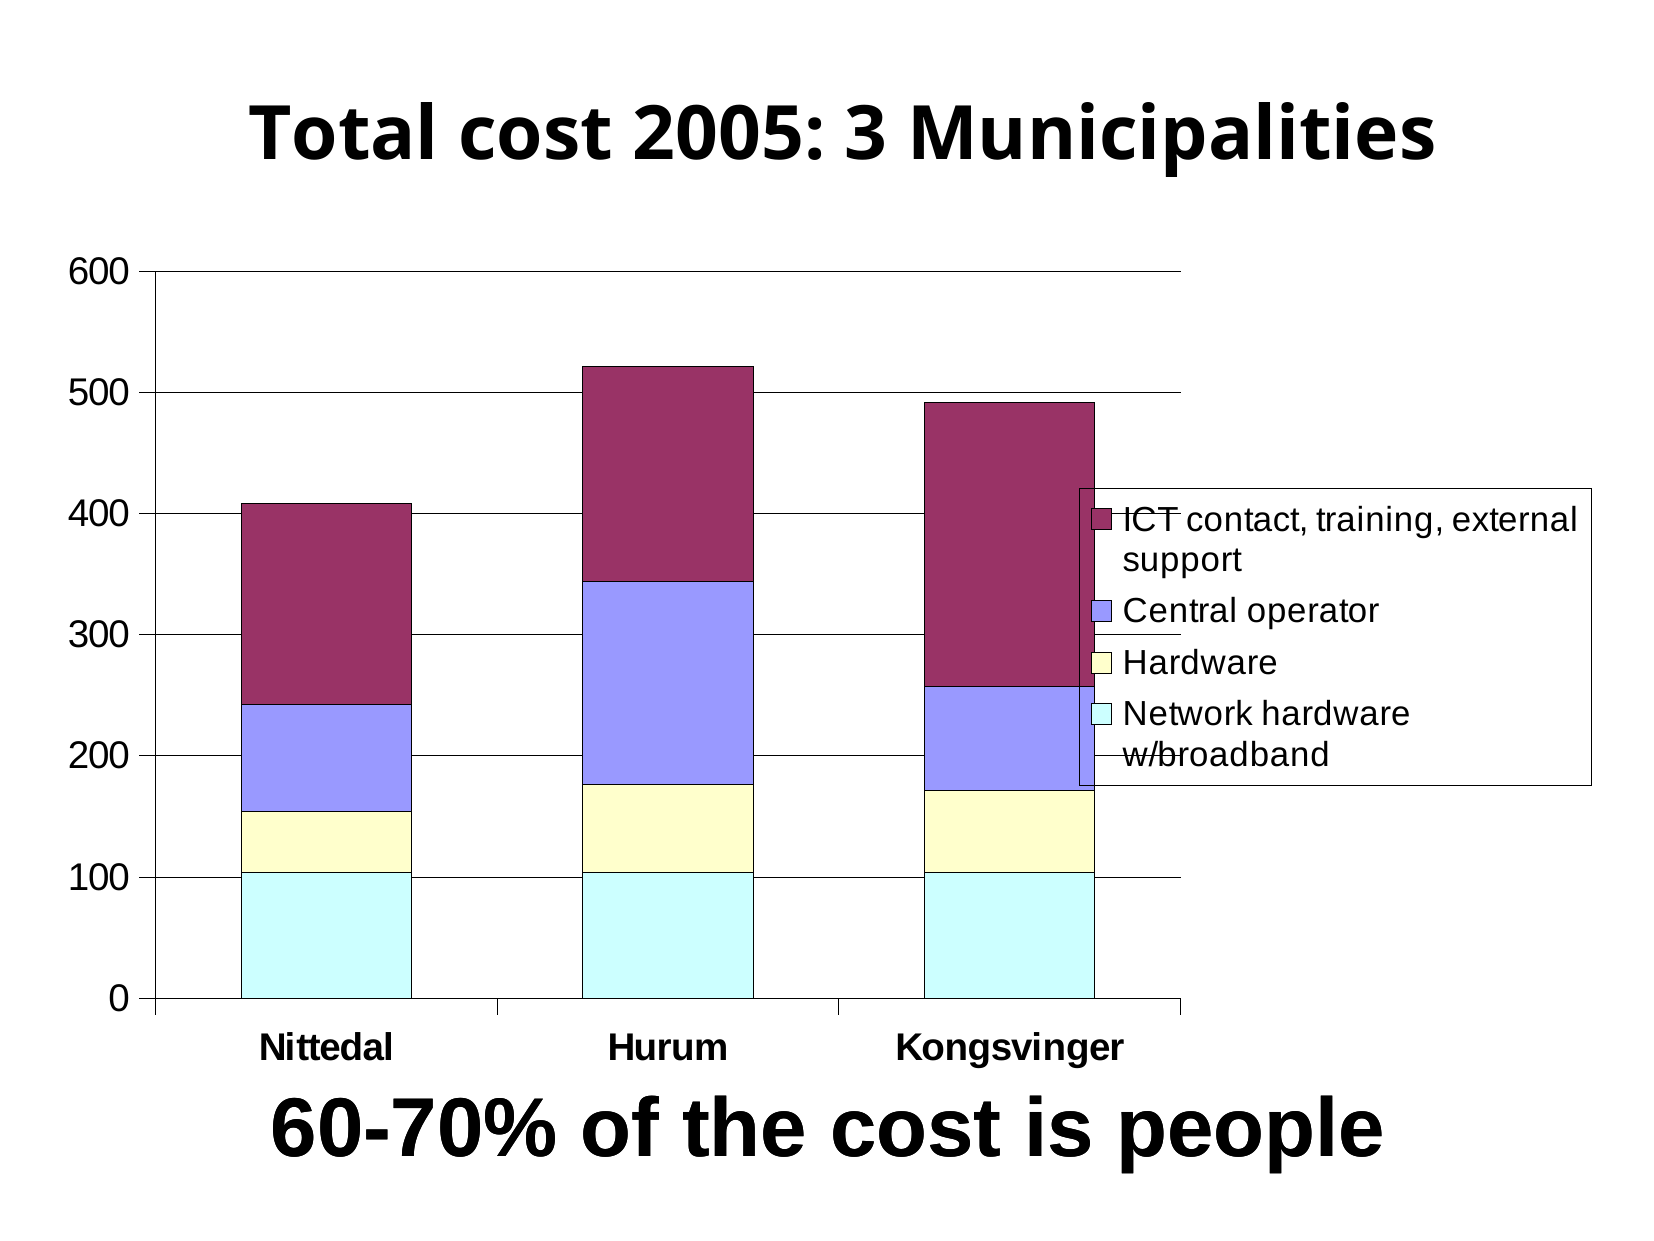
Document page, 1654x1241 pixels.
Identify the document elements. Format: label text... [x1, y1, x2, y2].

text_box Total cost 2005: 3 Municipalities [90, 79, 1596, 292]
text_box 60-70% of the cost is people [190, 1072, 1466, 1184]
chart [59, 212, 1595, 1087]
